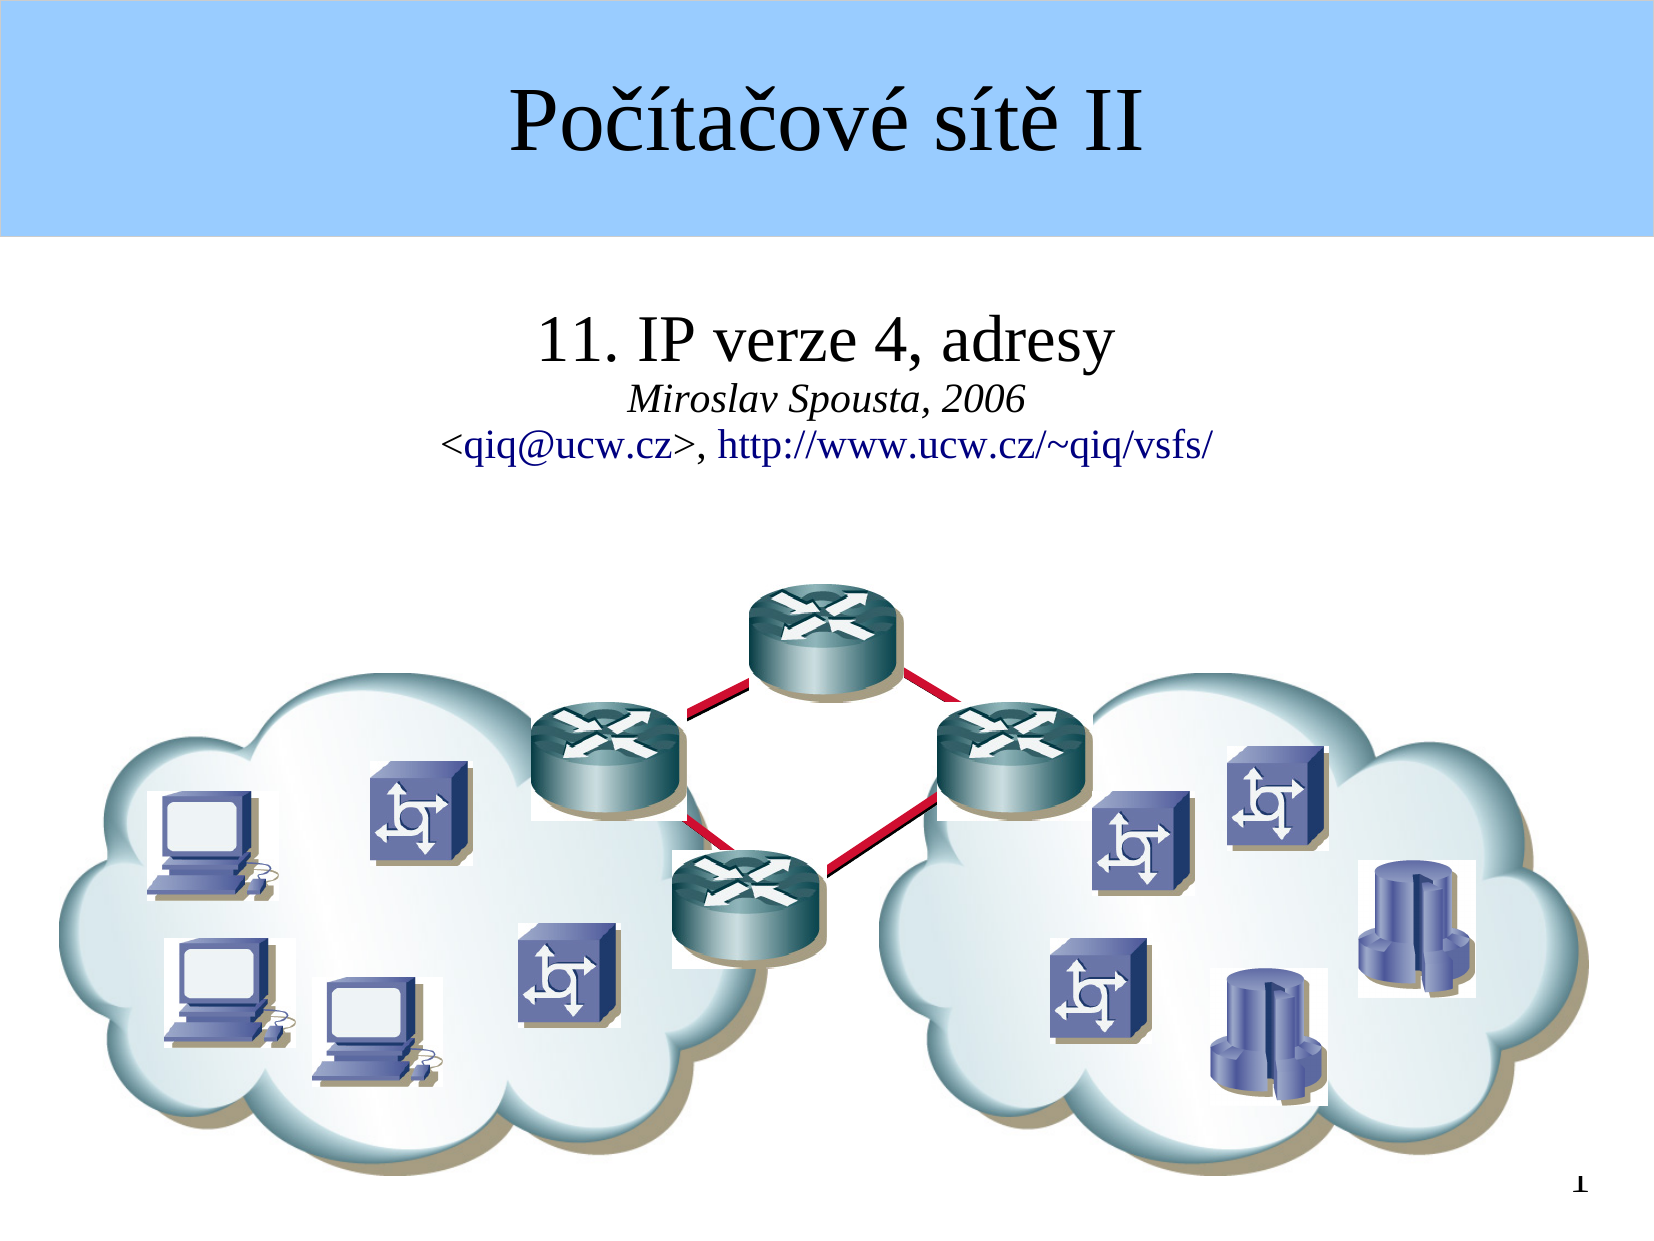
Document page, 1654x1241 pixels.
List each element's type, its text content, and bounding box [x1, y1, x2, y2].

text_box 11. IP verze 4, adresy Miroslav Spousta, 2006 <qiq@ucw.cz>, http://www.ucw.cz/~qiq/vsfs/ [0, 237, 1654, 532]
picture [59, 584, 1589, 1176]
title Počítačové sítě II [0, 2, 1654, 237]
